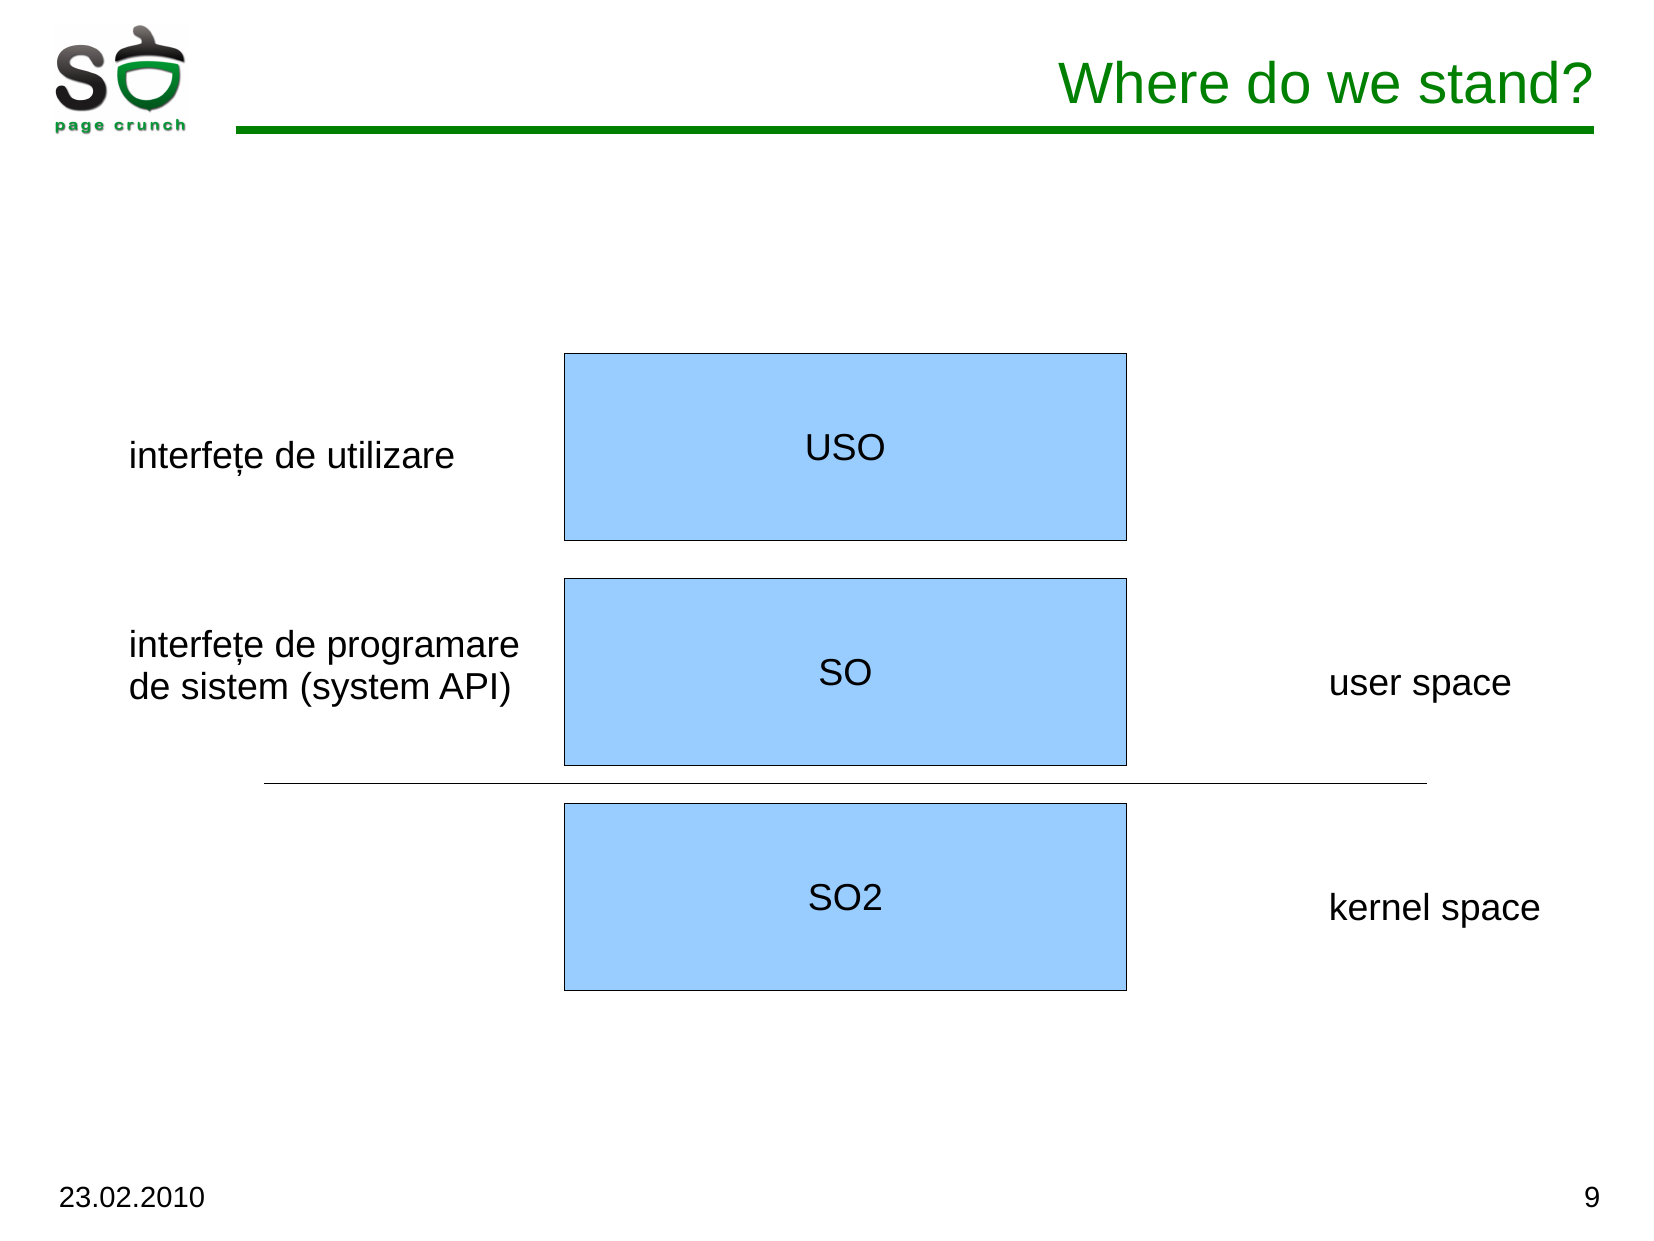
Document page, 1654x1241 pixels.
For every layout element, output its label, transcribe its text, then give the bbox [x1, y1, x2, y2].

text_box interfețe de programare de sistem (system API) [114, 616, 565, 715]
title Where do we stand? [236, 49, 1595, 119]
text_box interfețe de utilizare [114, 427, 565, 484]
text_box user space [1314, 654, 1654, 711]
text_box SO [564, 578, 1127, 766]
text_box SO2 [564, 803, 1127, 991]
text_box kernel space [1314, 878, 1654, 936]
picture [53, 23, 188, 136]
text_box USO [564, 353, 1127, 541]
